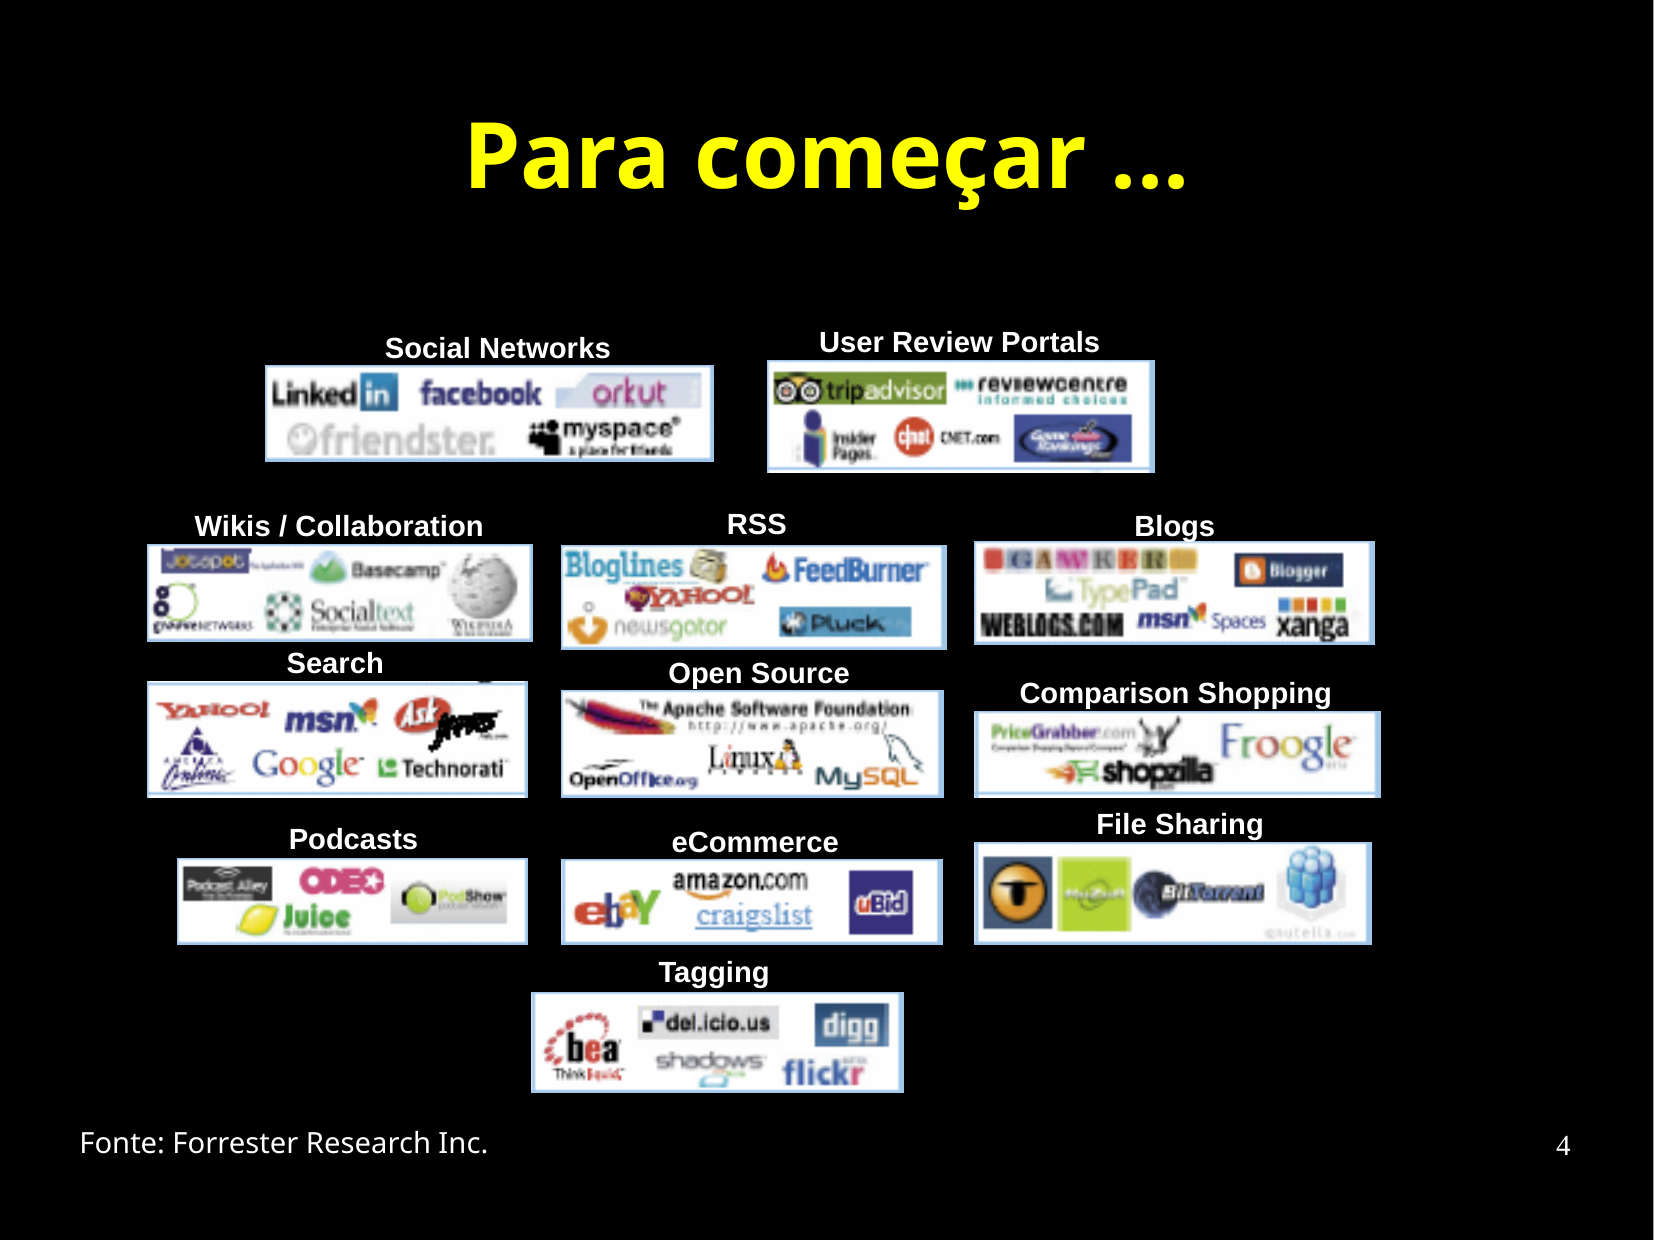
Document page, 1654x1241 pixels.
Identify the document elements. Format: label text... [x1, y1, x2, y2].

picture [177, 858, 528, 945]
picture [561, 859, 943, 945]
picture [147, 544, 533, 642]
picture [147, 681, 528, 798]
text_box Blogs [1119, 501, 1231, 551]
text_box RSS [712, 500, 802, 549]
text_box Social Networks [370, 324, 626, 374]
picture [974, 711, 1381, 798]
text_box Search [271, 642, 400, 688]
text_box Podcasts [274, 815, 434, 858]
text_box Fonte: Forrester Research Inc. [64, 1114, 504, 1171]
picture [531, 992, 904, 1093]
text_box Wikis / Collaboration [179, 501, 499, 551]
picture [561, 545, 947, 650]
text_box File Sharing [1081, 799, 1279, 842]
picture [265, 365, 714, 462]
text_box Comparison Shopping [1004, 669, 1348, 719]
text_box eCommerce [656, 817, 854, 867]
picture [561, 690, 944, 798]
text_box User Review Portals [804, 318, 1116, 360]
picture [974, 842, 1372, 945]
text_box Tagging [643, 948, 785, 992]
text_box Open Source [653, 649, 865, 698]
title Para começar ... [82, 24, 1571, 282]
picture [974, 541, 1375, 645]
picture [767, 360, 1155, 473]
